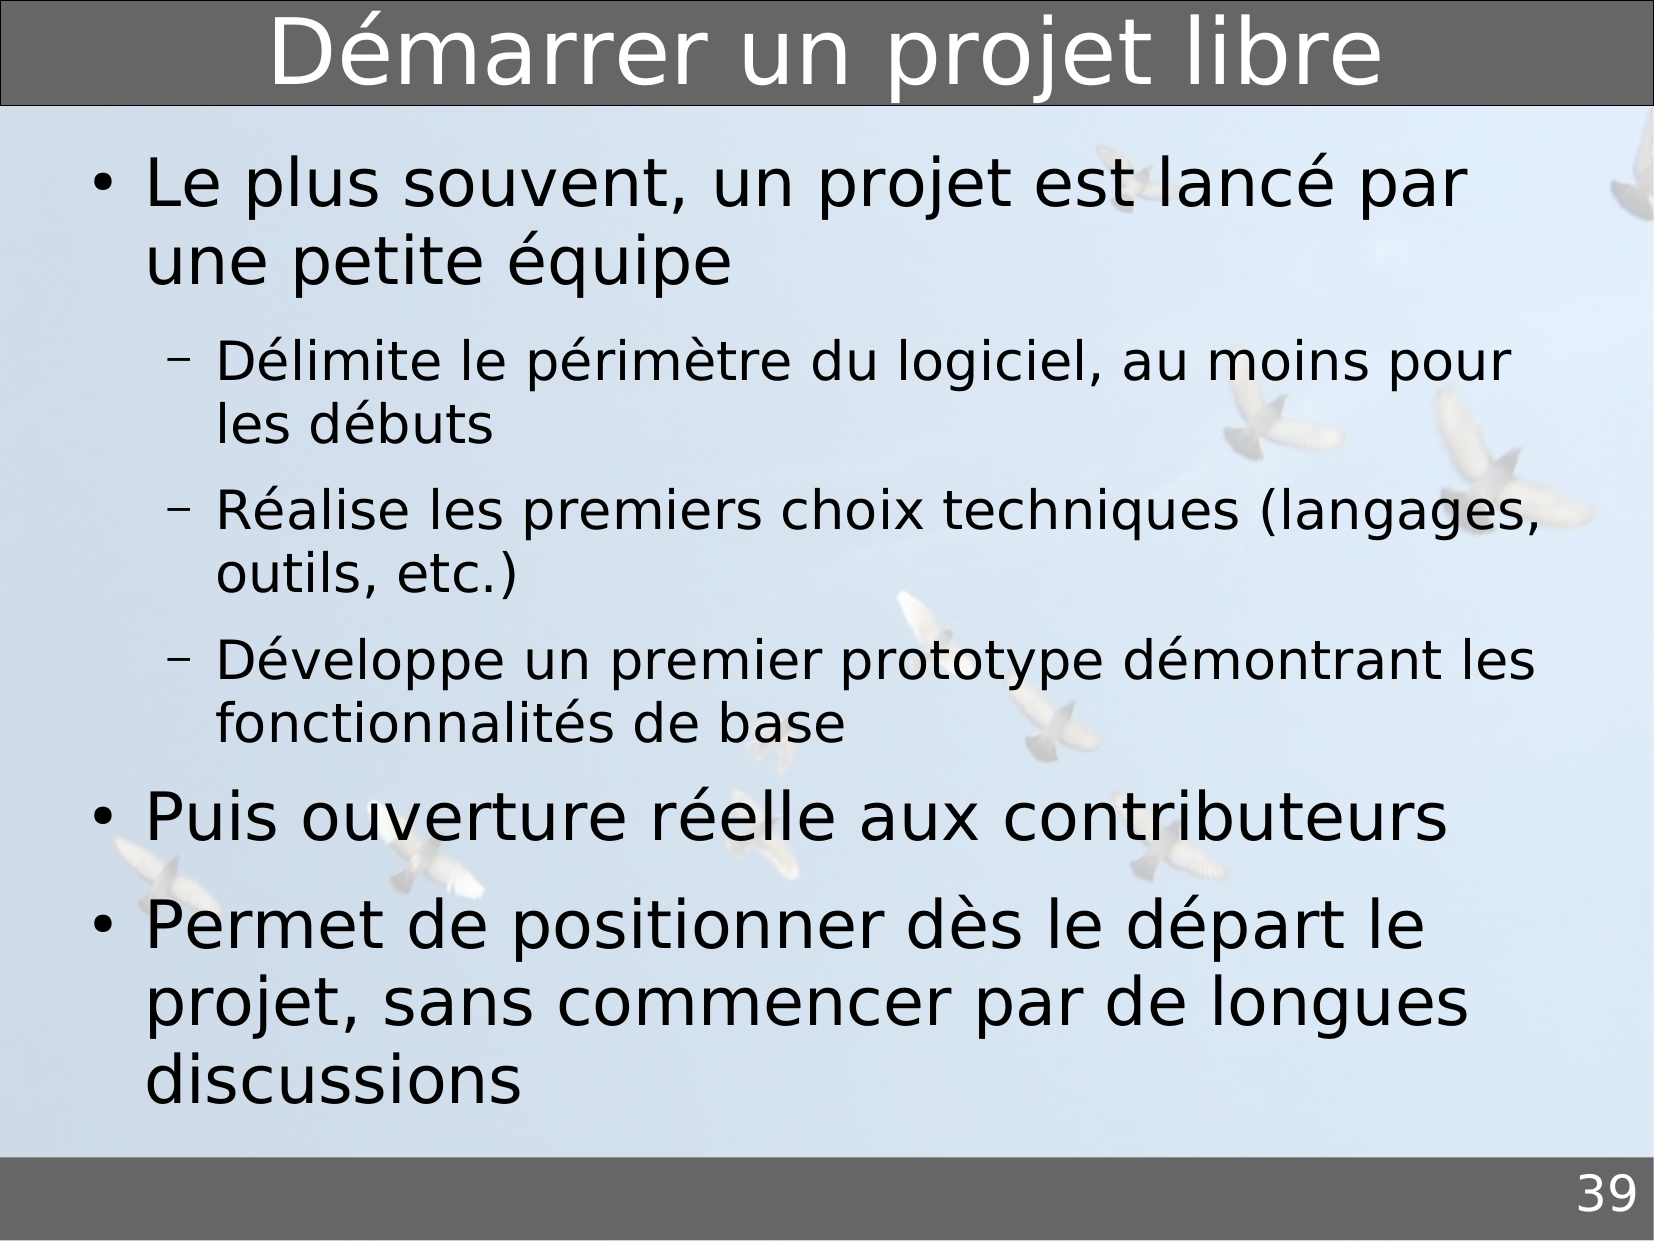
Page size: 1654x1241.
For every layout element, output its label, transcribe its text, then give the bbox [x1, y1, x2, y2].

title Démarrer un projet libre [0, 0, 1654, 107]
list Le plus souvent, un projet est lancé par une petite équipe Délimite le périmètre du logiciel, au moins pour les débuts Réalise les premiers choix techniques (langages, outils, etc.) Développe un premier prototype démontrant les fonctionnalités de base Puis ouverture réelle aux contributeurs Permet de positionner dès le départ le projet, sans commencer par de longues discussions [73, 144, 1562, 1120]
